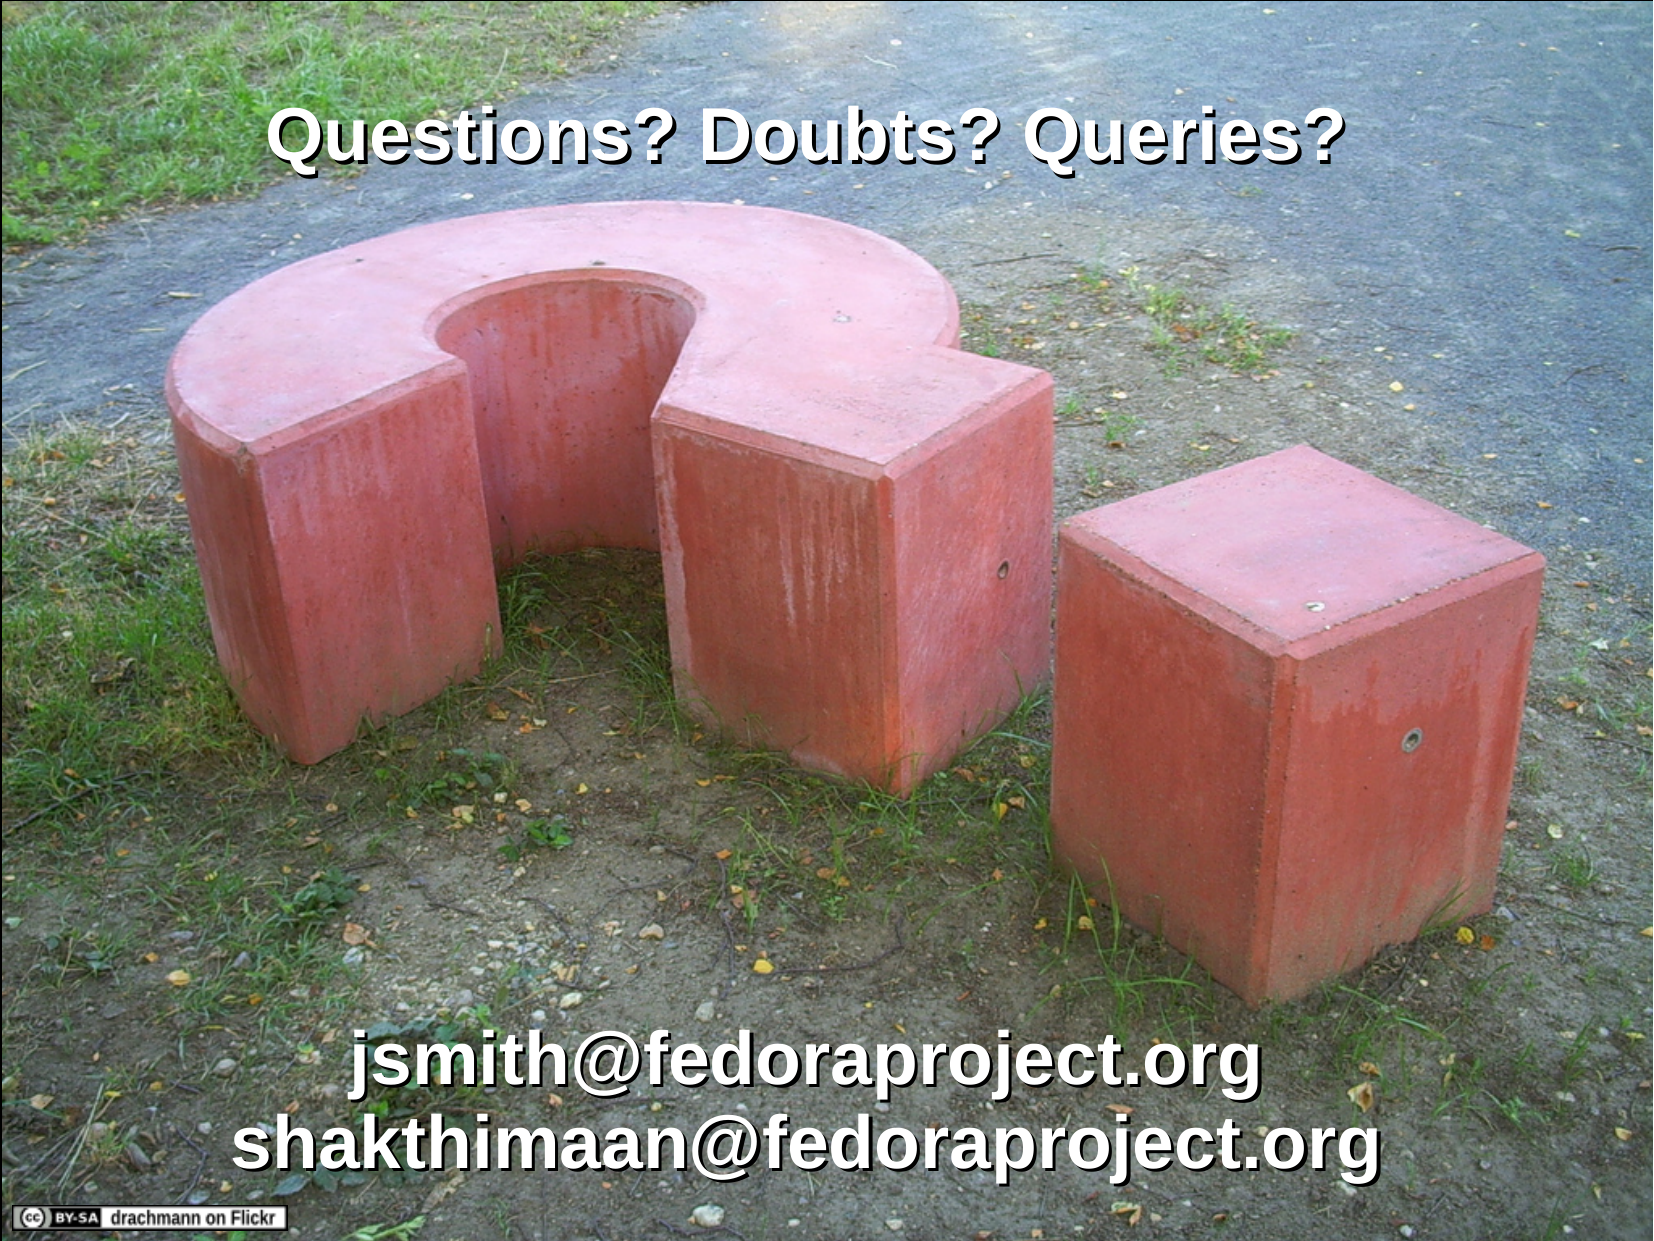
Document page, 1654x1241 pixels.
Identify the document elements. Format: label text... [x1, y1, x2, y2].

text_box Questions? Doubts? Queries? jsmith@fedoraproject.org shakthimaan@fedoraproject.org [216, 85, 1399, 1193]
picture [2, 1, 1653, 1241]
